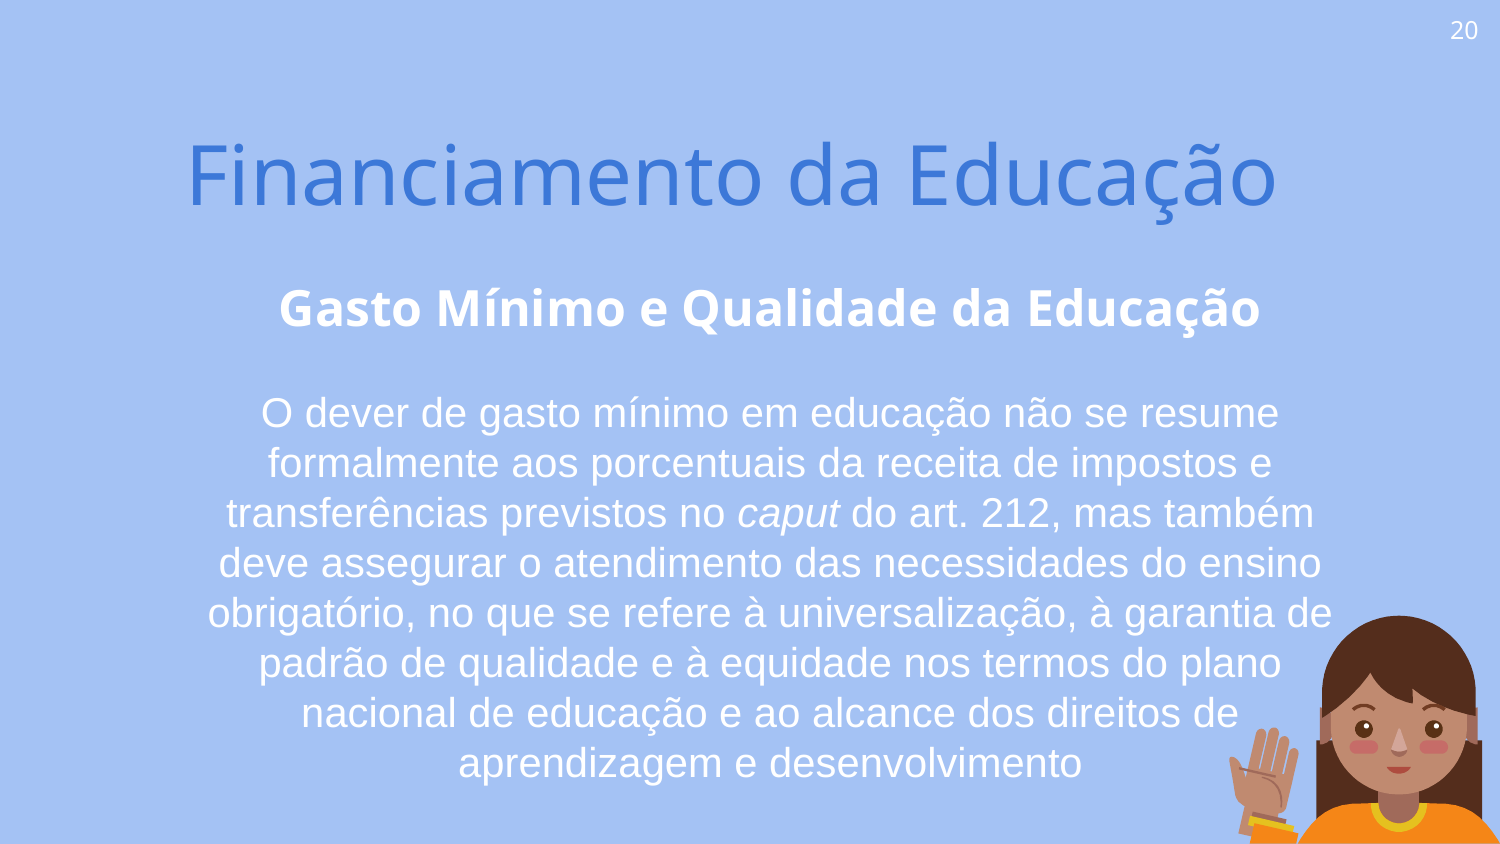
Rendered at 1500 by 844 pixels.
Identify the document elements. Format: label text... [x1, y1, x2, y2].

subtitle Gasto Mínimo e Qualidade da Educação O dever de gasto mínimo em educação não se resume formalmente aos porcentuais da receita de impostos e transferências previstos no caput do art. 212, mas também deve assegurar o atendimento das necessidades do ensino obrigatório, no que se refere à universalização, à garantia de padrão de qualidade e à equidade nos termos do plano nacional de educação e ao alcance dos direitos de aprendizagem e desenvolvimento [165, 261, 1376, 390]
slide_number <número> [1403, 0, 1494, 65]
title Financiamento da Educação [95, 47, 1371, 238]
text_box [1229, 615, 1500, 844]
